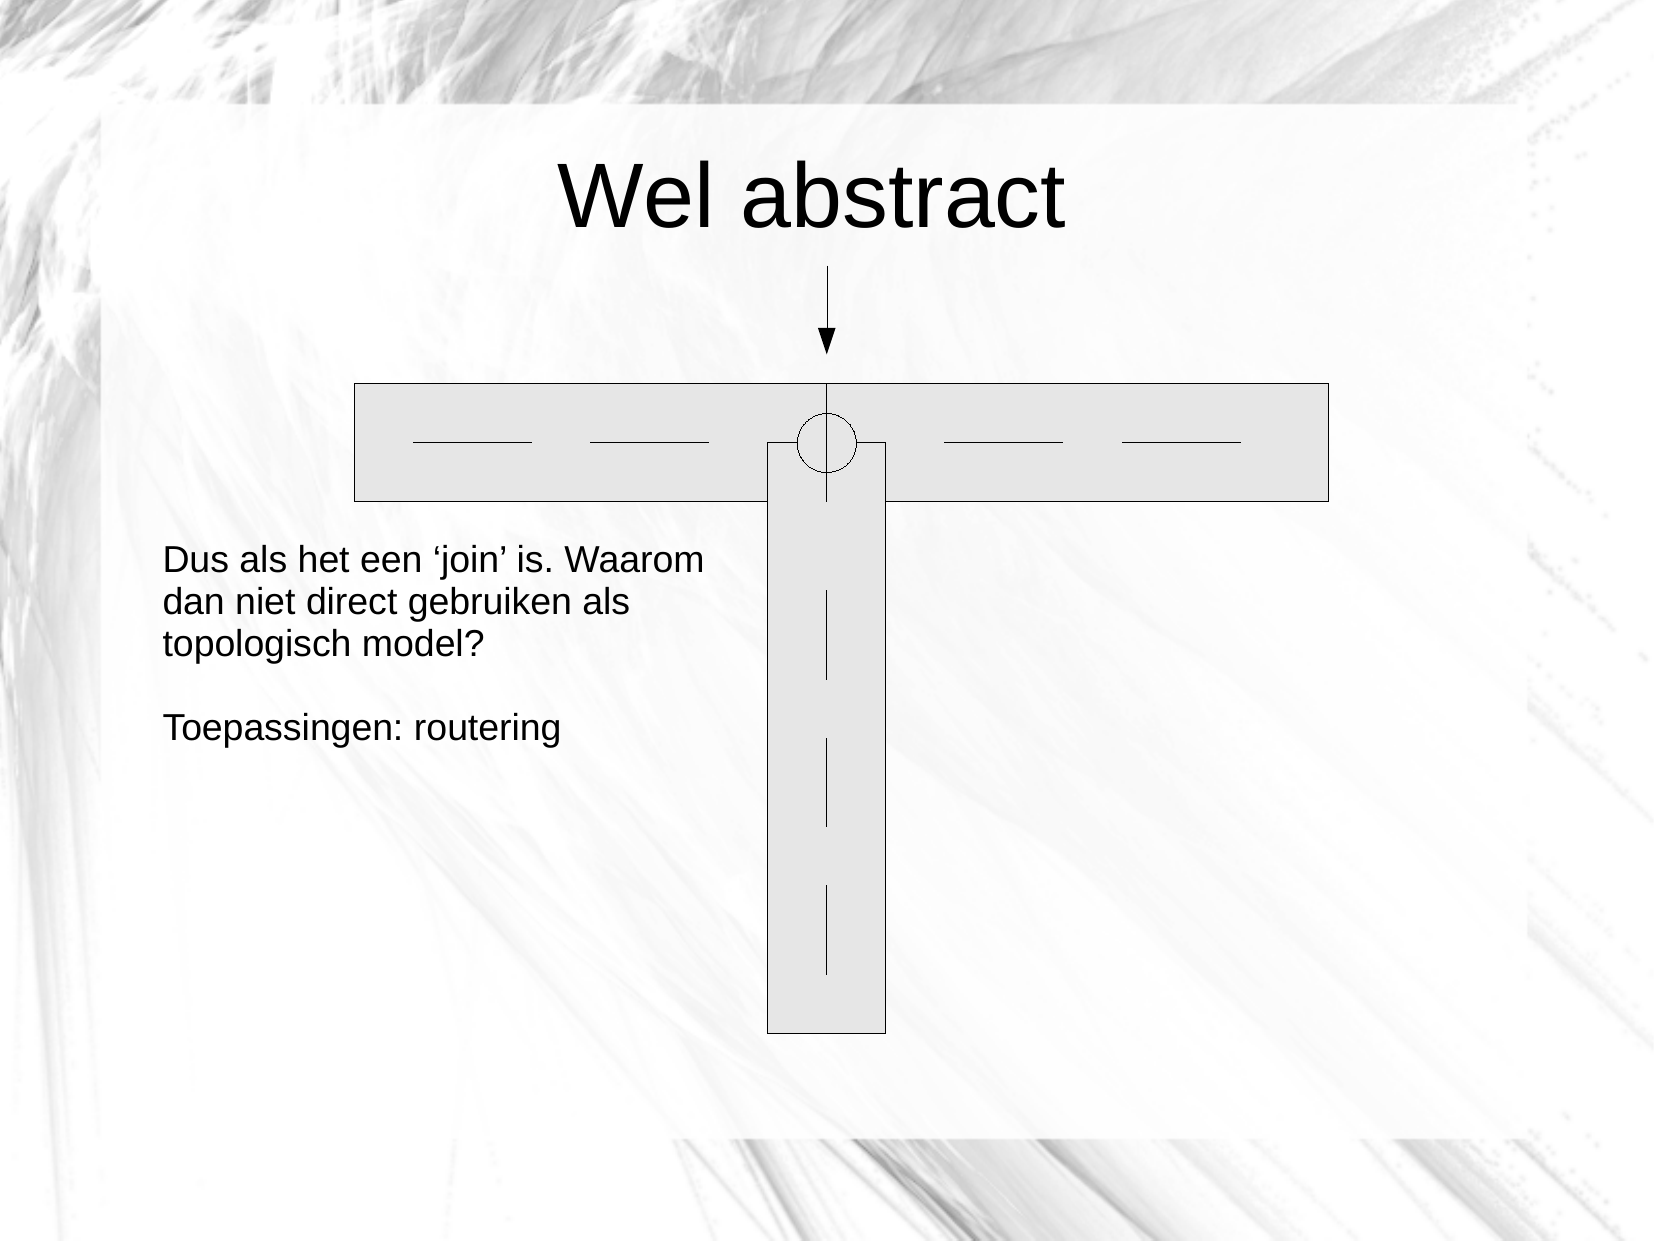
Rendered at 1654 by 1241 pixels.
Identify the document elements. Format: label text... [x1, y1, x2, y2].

picture [0, 0, 1654, 1241]
title Wel abstract [118, 112, 1506, 281]
text_box Dus als het een ‘join’ is. Waarom dan niet direct gebruiken als topologisch model? Toepassingen: routering [147, 531, 739, 757]
text_box [354, 383, 1329, 1034]
